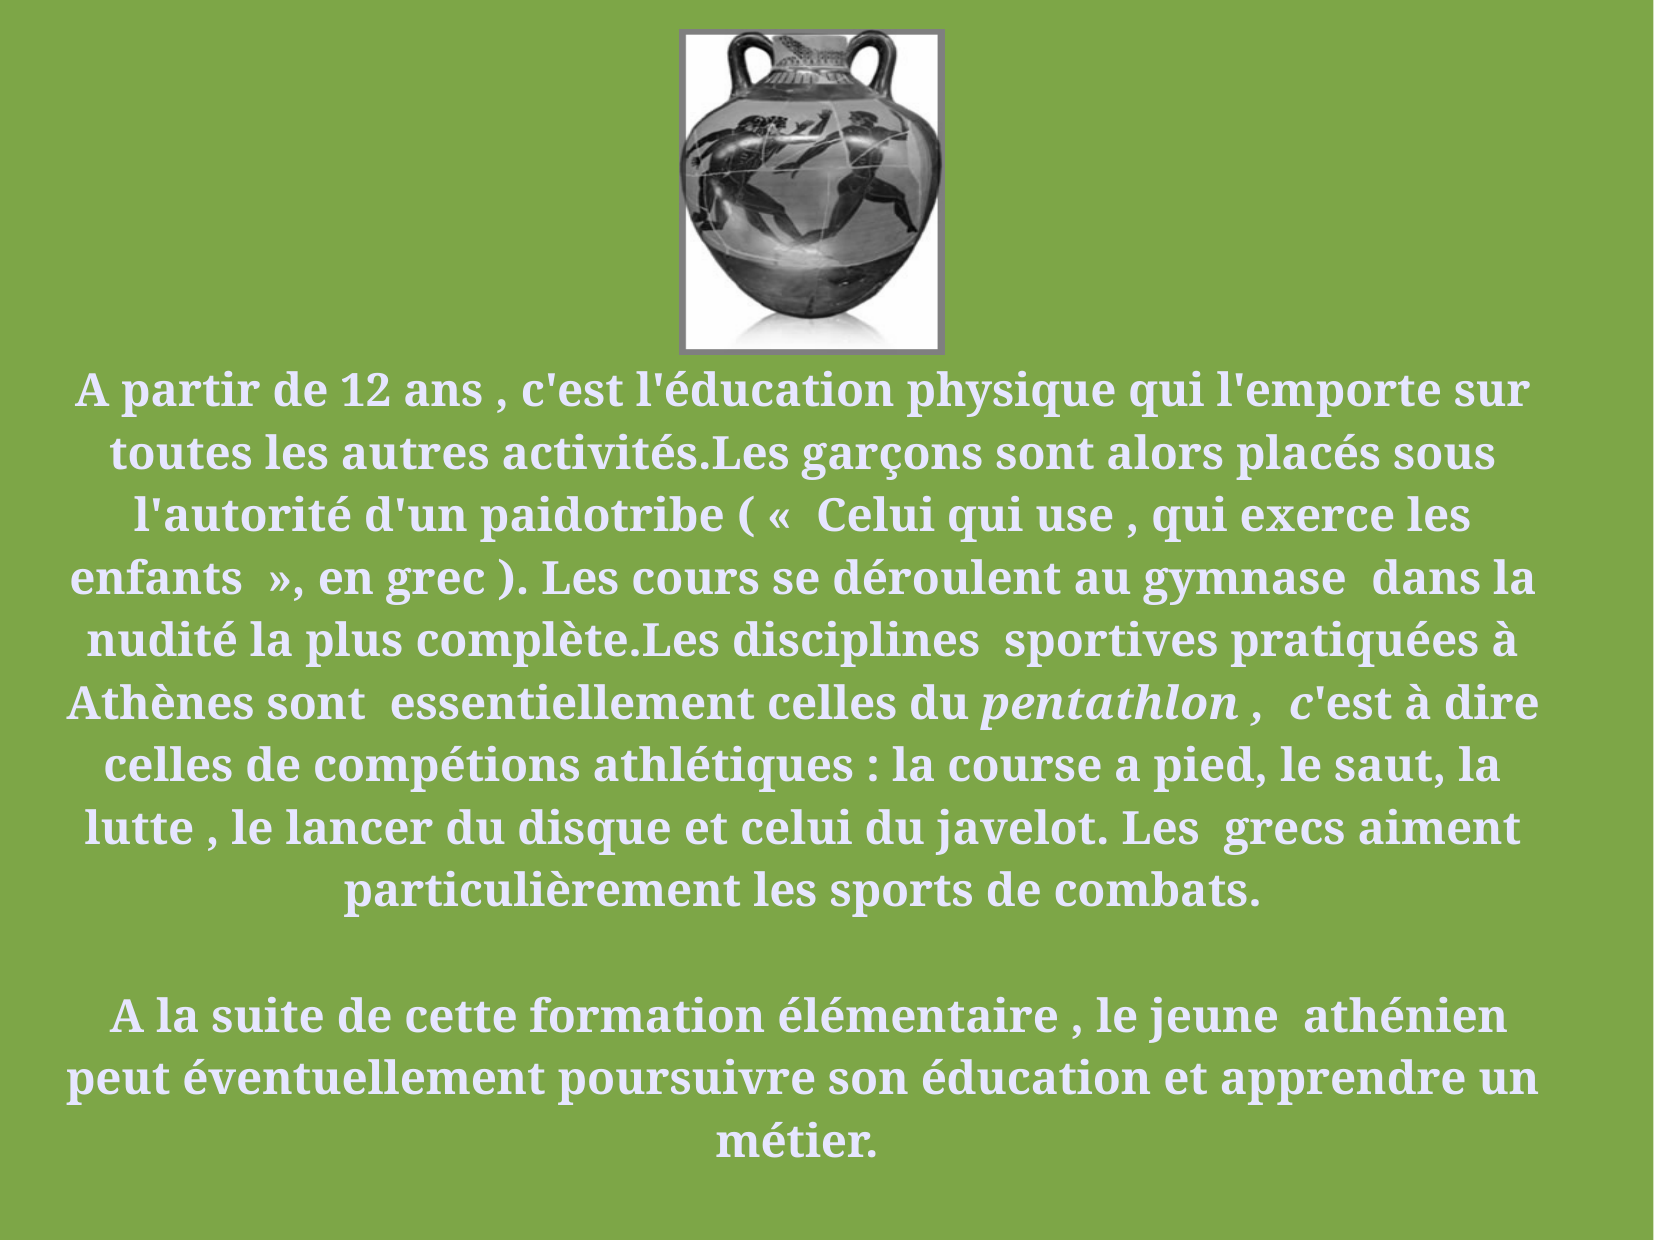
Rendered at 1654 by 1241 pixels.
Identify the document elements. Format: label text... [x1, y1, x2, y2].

subtitle A partir de 12 ans , c'est l'éducation physique qui l'emporte sur toutes les autres activités.Les garçons sont alors placés sous l'autorité d'un paidotribe ( « Celui qui use , qui exerce les enfants », en grec ). Les cours se déroulent au gymnase dans la nudité la plus complète.Les disciplines sportives pratiquées à Athènes sont essentiellement celles du pentathlon , c'est à dire celles de compétions athlétiques : la course a pied, le saut, la lutte , le lancer du disque et celui du javelot. Les grecs aiment particulièrement les sports de combats. A la suite de cette formation élémentaire , le jeune athénien peut éventuellement poursuivre son éducation et apprendre un métier. [59, 413, 1548, 1241]
picture [679, 29, 945, 355]
